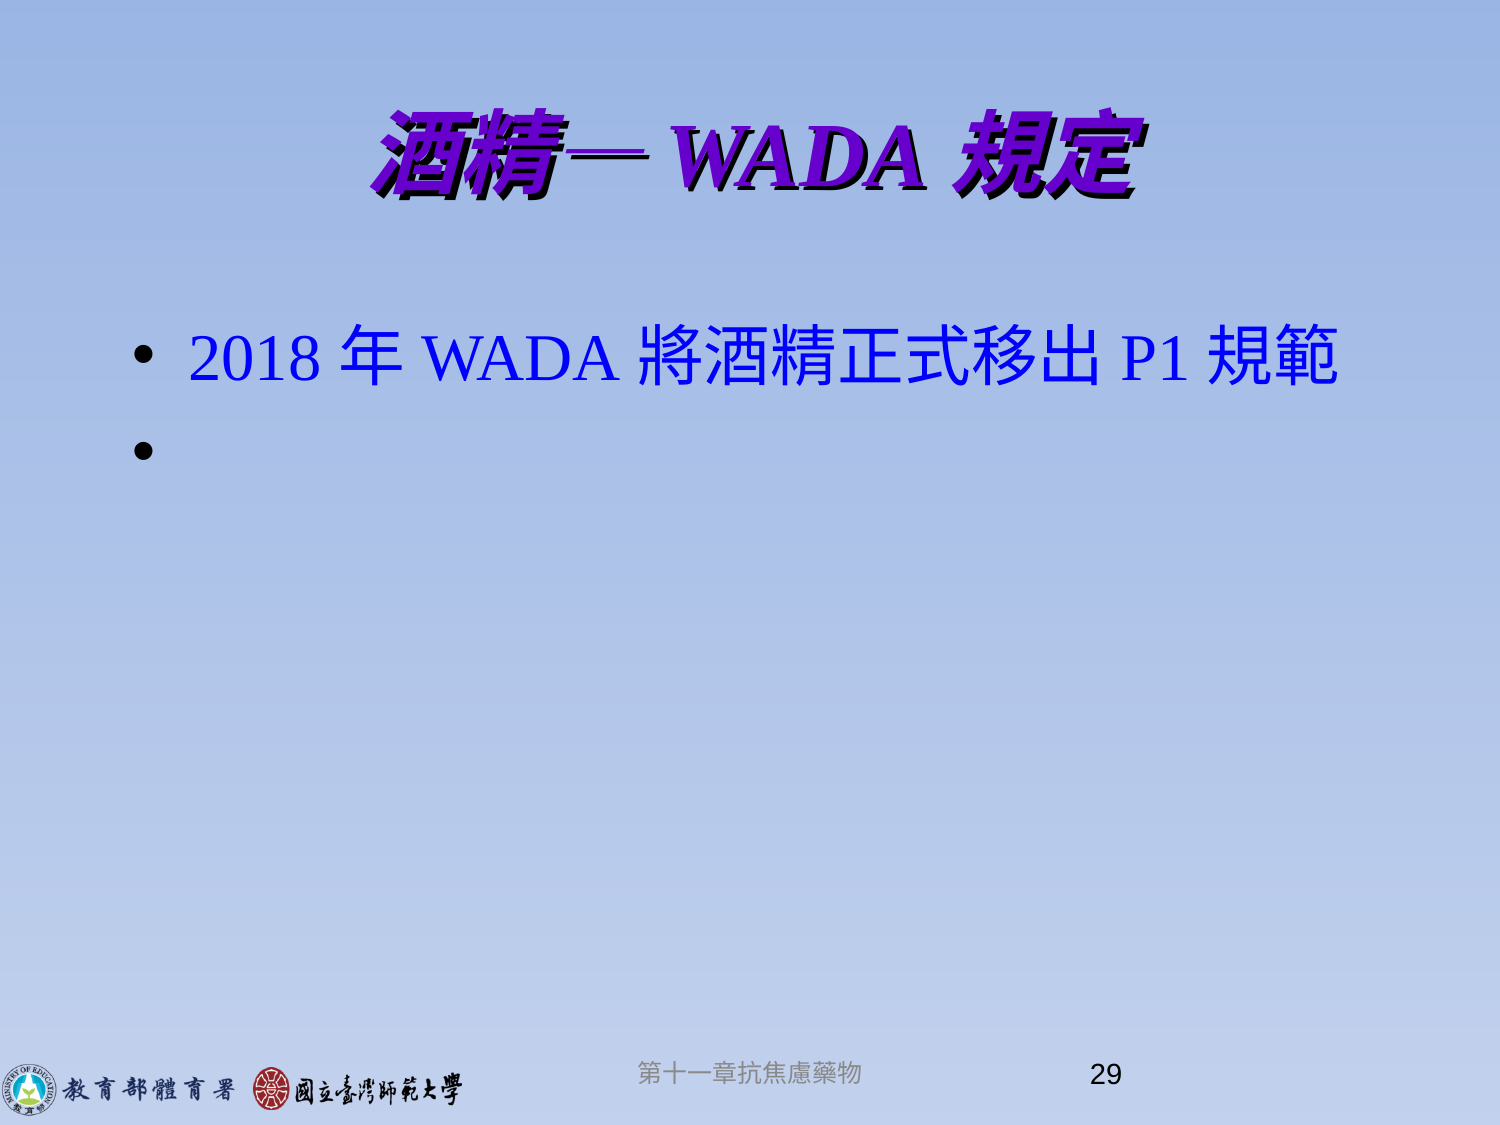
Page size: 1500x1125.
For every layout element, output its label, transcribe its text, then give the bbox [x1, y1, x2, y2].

text_box [1074, 1042, 1426, 1103]
list 2018年WADA將酒精正式移出P1規範 [116, 305, 1399, 1038]
title 酒精—WADA規定 [0, 87, 1500, 197]
text_box 第十一章抗焦慮藥物 [512, 1042, 988, 1103]
